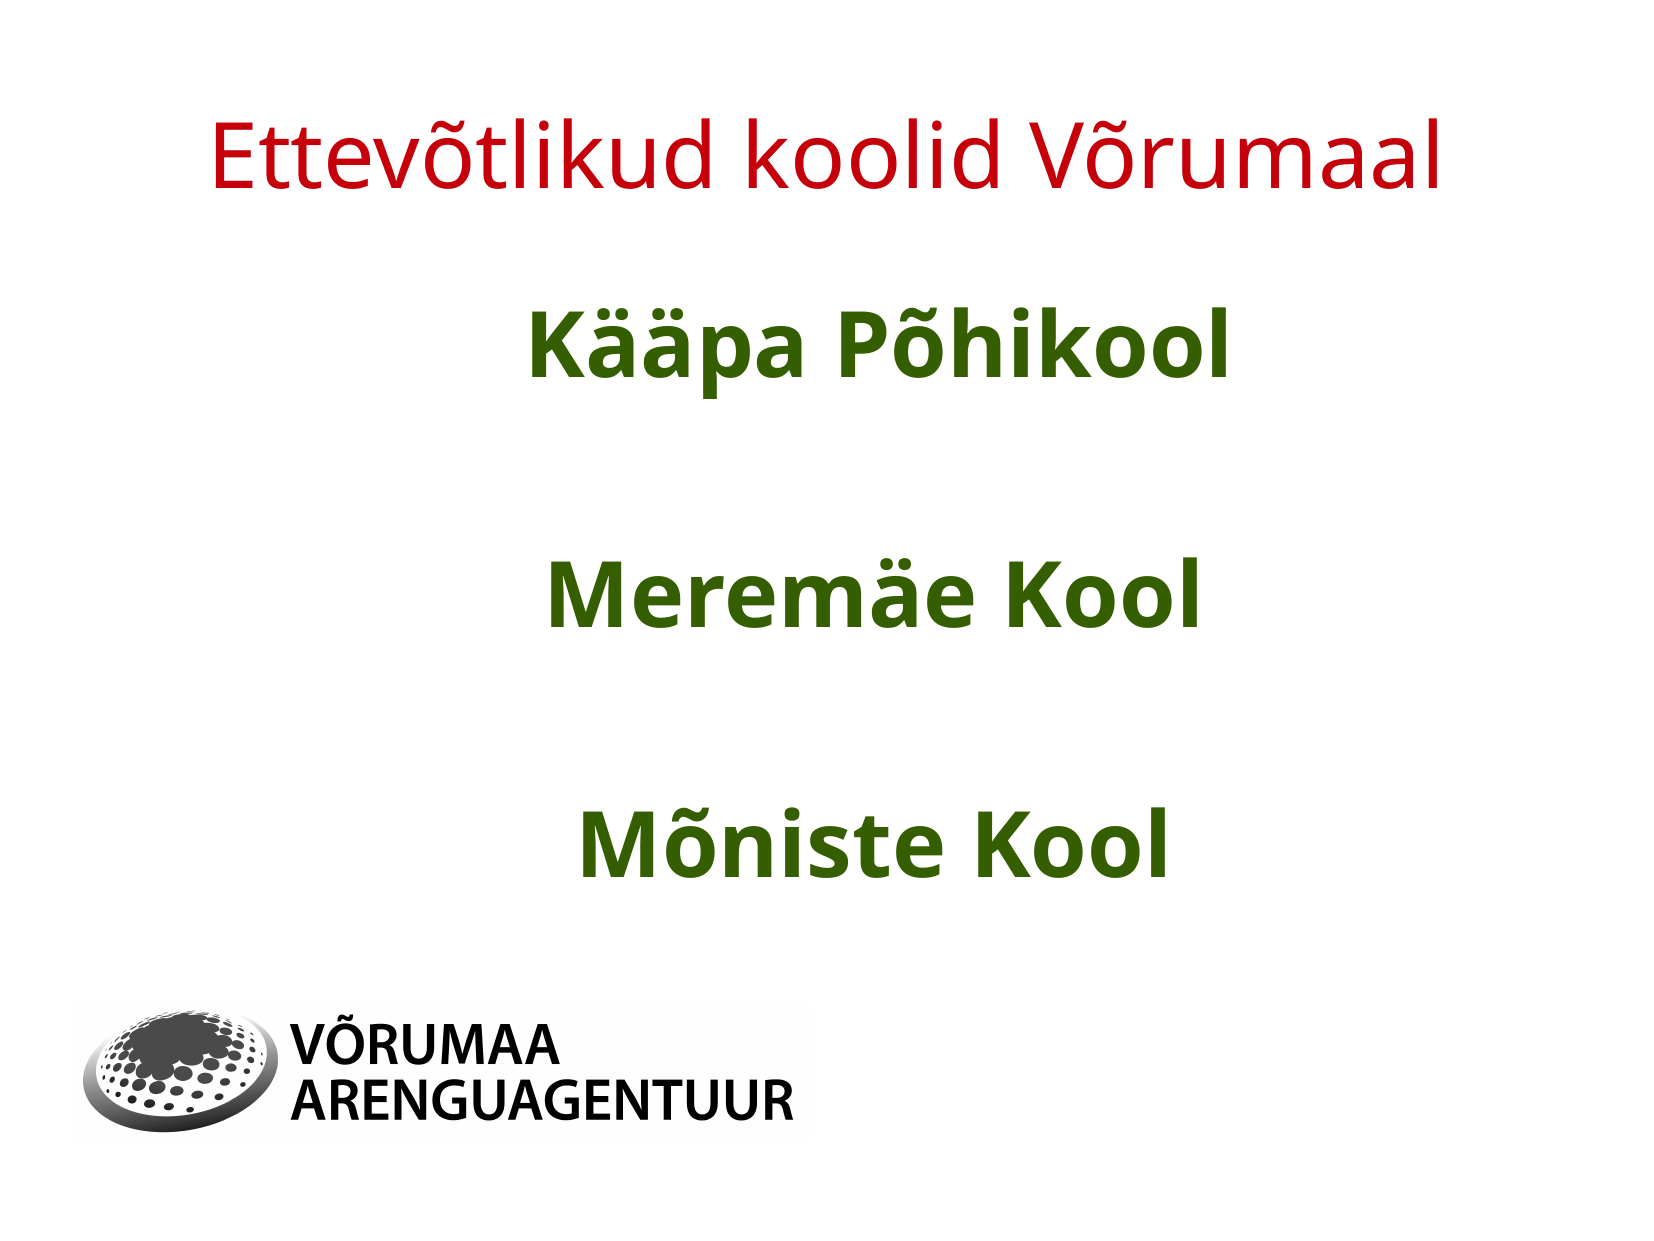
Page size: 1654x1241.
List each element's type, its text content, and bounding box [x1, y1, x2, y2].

title Ettevõtlikud koolid Võrumaal [82, 49, 1571, 257]
text_box Kääpa Põhikool Meremäe Kool Mõniste Kool [212, 187, 1441, 935]
picture [70, 1003, 811, 1139]
